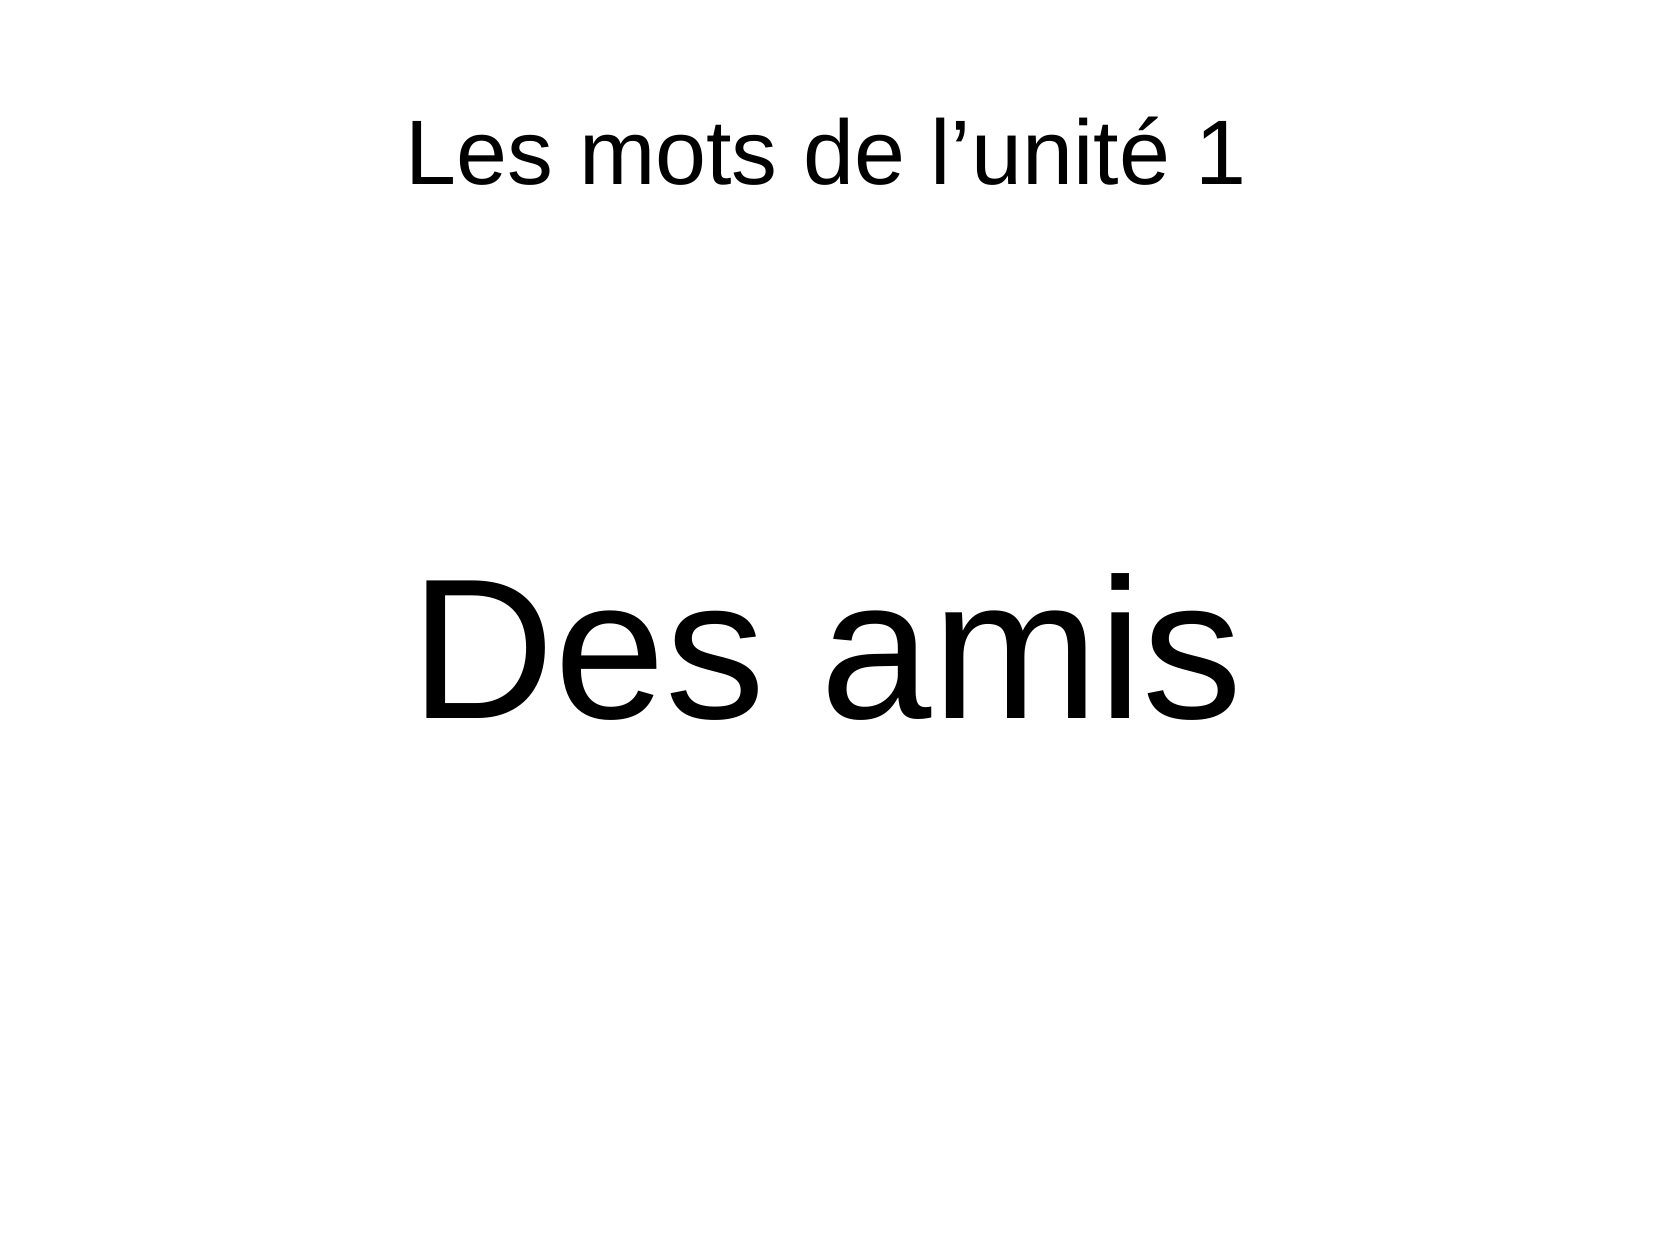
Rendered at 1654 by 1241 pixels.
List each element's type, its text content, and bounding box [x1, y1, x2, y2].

title Les mots de l’unité 1 [82, 49, 1571, 257]
subtitle Des amis [82, 290, 1571, 1010]
